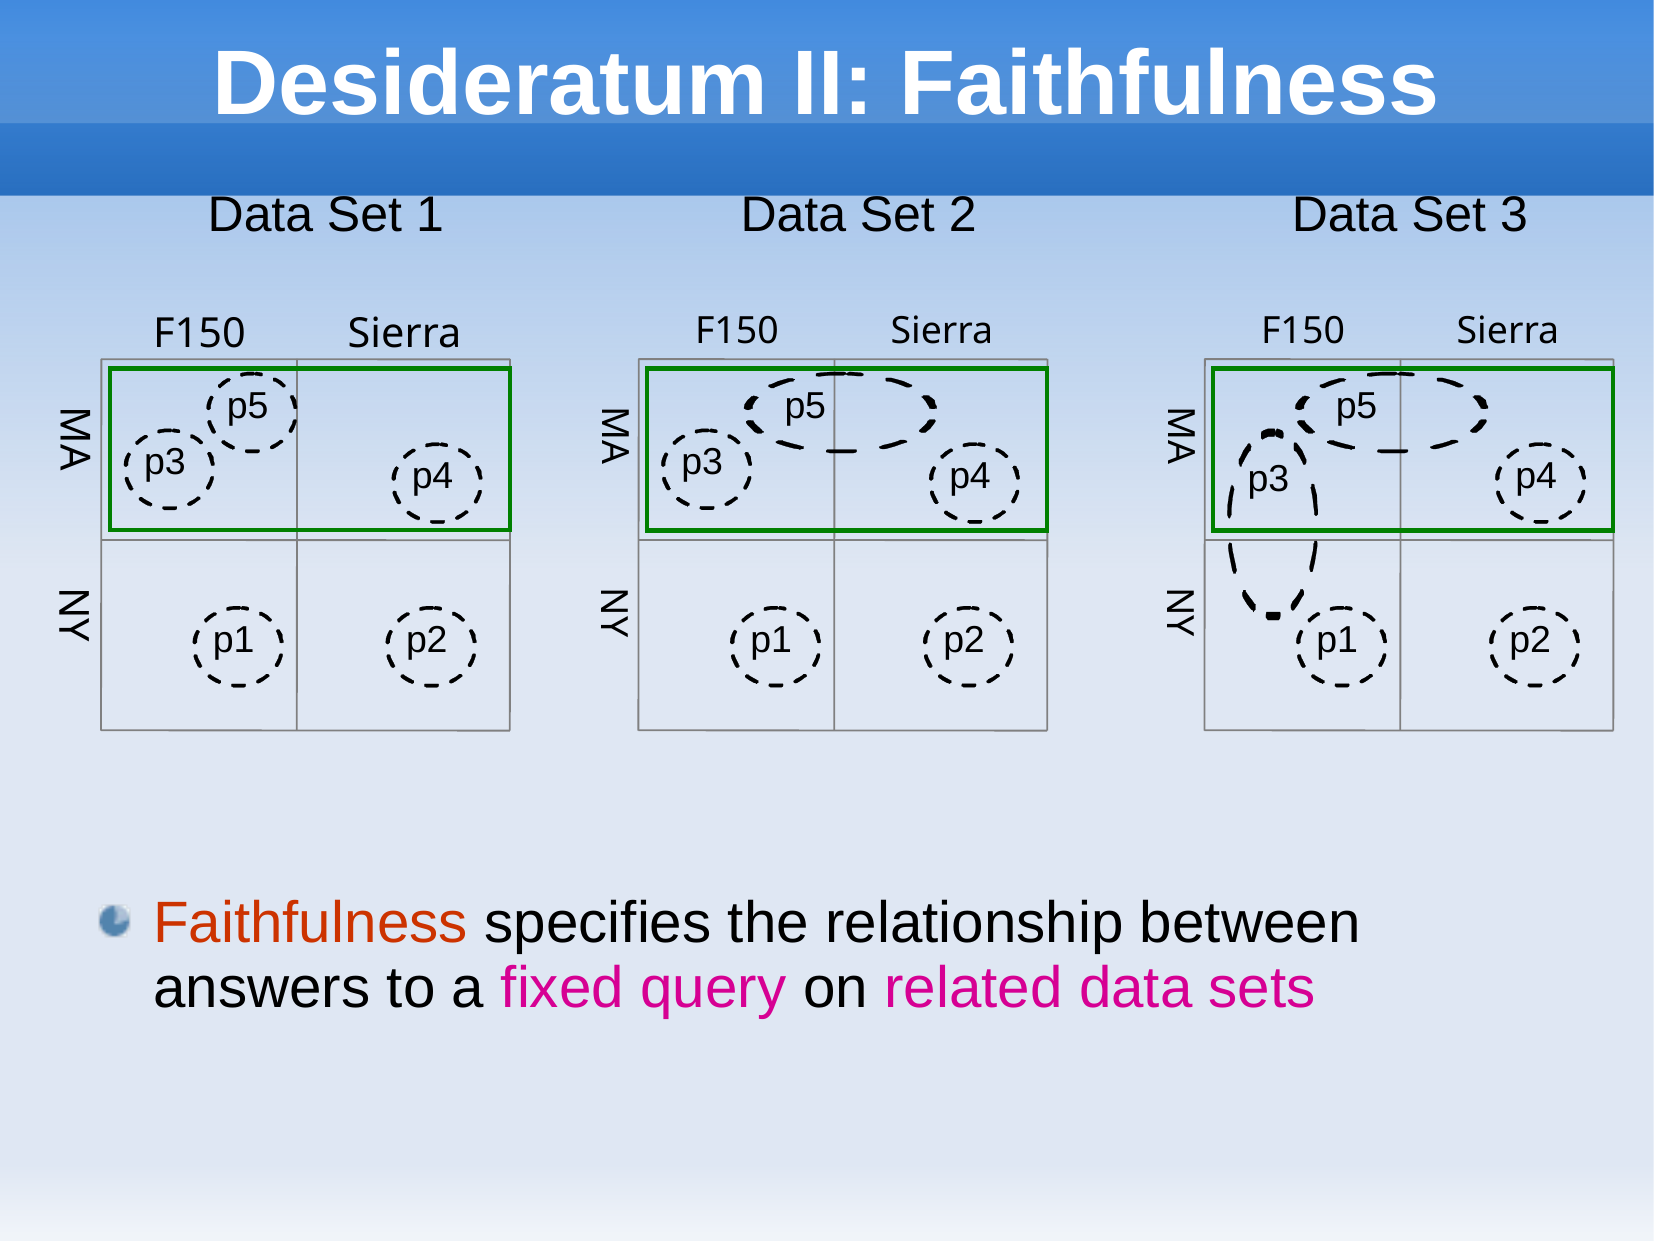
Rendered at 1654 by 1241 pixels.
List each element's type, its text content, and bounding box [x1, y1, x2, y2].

text_box [452, 612, 465, 622]
text_box [796, 612, 810, 622]
text_box [826, 449, 857, 454]
text_box [449, 674, 463, 684]
text_box [1379, 629, 1387, 643]
text_box [746, 420, 764, 434]
text_box [276, 629, 284, 643]
text_box [419, 606, 442, 611]
text_box [1293, 442, 1307, 465]
text_box [1472, 395, 1488, 409]
text_box [1529, 442, 1552, 447]
text_box [967, 520, 983, 524]
text_box p4 [411, 454, 454, 497]
text_box [930, 490, 939, 504]
text_box [672, 435, 686, 445]
text_box [1362, 612, 1376, 622]
text_box F150 [1261, 303, 1346, 355]
text_box [1555, 612, 1569, 622]
text_box [1295, 395, 1310, 410]
text_box [699, 506, 715, 510]
text_box [934, 612, 948, 623]
text_box [676, 497, 690, 507]
text_box [231, 683, 246, 688]
text_box [768, 378, 795, 388]
text_box [1242, 590, 1256, 613]
text_box [695, 428, 718, 434]
list Faithfulness specifies the relationship between answers to a fixed query on related data sets [82, 881, 1571, 1110]
text_box [123, 452, 131, 467]
text_box [458, 448, 471, 458]
text_box p5 [784, 384, 827, 427]
text_box [1500, 612, 1514, 623]
text_box [1265, 612, 1281, 621]
text_box [1377, 449, 1408, 454]
text_box [273, 377, 286, 388]
text_box [206, 395, 214, 410]
text_box [1577, 490, 1586, 504]
text_box NY [47, 587, 104, 643]
text_box [226, 606, 249, 611]
text_box [1297, 420, 1315, 434]
text_box [193, 654, 203, 668]
text_box [1238, 443, 1252, 467]
text_box [1561, 448, 1575, 458]
text_box [944, 510, 958, 521]
text_box [1437, 377, 1464, 388]
text_box p4 [949, 454, 992, 497]
text_box [929, 466, 936, 481]
text_box [1319, 378, 1347, 388]
text_box [1290, 589, 1304, 611]
text_box Sierra [347, 303, 462, 360]
text_box [425, 442, 448, 448]
text_box [962, 442, 986, 447]
text_box [206, 476, 214, 490]
text_box [207, 674, 221, 684]
text_box [455, 510, 469, 520]
text_box [1572, 629, 1580, 643]
text_box [1327, 440, 1355, 450]
text_box [162, 506, 177, 510]
text_box [1011, 490, 1019, 504]
text_box [275, 653, 283, 667]
text_box [1496, 490, 1505, 504]
text_box [1311, 674, 1325, 684]
text_box [475, 466, 483, 480]
text_box [1552, 674, 1566, 684]
text_box [207, 452, 215, 466]
text_box p2 [943, 618, 985, 661]
text_box [743, 476, 752, 490]
text_box [288, 419, 297, 433]
text_box p2 [1509, 618, 1552, 661]
text_box [661, 452, 669, 467]
text_box [468, 653, 476, 667]
text_box [397, 612, 410, 623]
text_box [1523, 606, 1546, 611]
text_box [1510, 510, 1524, 521]
text_box [1489, 629, 1497, 645]
text_box [724, 496, 738, 506]
text_box [1470, 419, 1487, 433]
text_box MA [1157, 406, 1209, 465]
text_box [923, 629, 930, 645]
text_box [190, 434, 203, 445]
text_box p4 [1515, 454, 1558, 497]
text_box [187, 496, 201, 506]
text_box [662, 477, 671, 491]
text_box [259, 612, 272, 622]
text_box [135, 435, 148, 445]
text_box [921, 395, 937, 409]
text_box [816, 371, 864, 377]
text_box [406, 511, 420, 521]
text_box [879, 440, 907, 449]
text_box [270, 440, 284, 449]
text_box [1261, 428, 1284, 440]
text_box Data Set 1 [192, 179, 459, 251]
text_box p1 [213, 618, 255, 661]
text_box [1378, 653, 1387, 667]
text_box [256, 674, 270, 684]
text_box [885, 377, 912, 388]
text_box [240, 371, 263, 377]
text_box [813, 629, 821, 643]
text_box [1330, 606, 1353, 611]
text_box [763, 606, 787, 611]
text_box [1006, 629, 1014, 643]
text_box [727, 434, 741, 445]
text_box [924, 654, 933, 668]
text_box Sierra [1456, 303, 1560, 355]
text_box [1228, 542, 1237, 574]
text_box [1558, 510, 1572, 520]
picture [0, 0, 1654, 1241]
text_box [1504, 674, 1518, 684]
text_box [400, 674, 414, 684]
text_box [745, 674, 759, 684]
text_box [469, 629, 477, 643]
text_box [391, 466, 399, 481]
text_box [1490, 654, 1499, 668]
text_box [207, 420, 216, 434]
text_box [218, 378, 231, 388]
text_box [775, 440, 804, 450]
text_box [961, 683, 977, 688]
text_box [221, 440, 235, 450]
text_box [989, 612, 1002, 622]
text_box Data Set 3 [1277, 179, 1544, 251]
text_box p1 [750, 618, 793, 661]
text_box [1012, 465, 1020, 480]
text_box F150 [694, 303, 780, 355]
text_box [204, 612, 217, 623]
text_box [1334, 683, 1350, 688]
text_box F150 [153, 303, 246, 360]
text_box [289, 395, 298, 409]
text_box [1309, 541, 1318, 572]
text_box [424, 683, 439, 688]
text_box [992, 510, 1006, 520]
text_box [938, 674, 952, 684]
text_box [919, 419, 936, 433]
text_box [768, 683, 784, 688]
text_box p3 [681, 440, 724, 483]
text_box [1005, 653, 1013, 667]
text_box Data Set 2 [725, 179, 992, 251]
text_box [986, 674, 1000, 684]
text_box [430, 520, 445, 524]
text_box [1578, 465, 1586, 480]
text_box [386, 654, 396, 668]
text_box [793, 674, 807, 684]
text_box [157, 428, 180, 434]
text_box p3 [1247, 457, 1290, 500]
text_box [1367, 371, 1415, 377]
text_box [1533, 520, 1549, 524]
text_box NY [1155, 587, 1208, 638]
text_box [744, 395, 759, 410]
text_box [1571, 653, 1580, 667]
text_box [1359, 674, 1373, 684]
text_box [744, 452, 752, 466]
text_box [1297, 654, 1306, 668]
text_box [940, 448, 954, 459]
text_box [138, 497, 152, 507]
text_box [392, 490, 401, 504]
text_box [385, 630, 393, 645]
text_box [1430, 440, 1459, 449]
text_box [245, 449, 260, 454]
text_box [730, 629, 738, 645]
text_box MA [48, 406, 105, 471]
text_box [1307, 612, 1321, 623]
text_box [731, 654, 740, 668]
text_box p5 [226, 384, 269, 427]
text_box MA [591, 406, 643, 465]
text_box p5 [1335, 384, 1378, 427]
text_box [1310, 484, 1318, 516]
text_box [403, 448, 416, 459]
text_box [1227, 484, 1235, 519]
title Desideratum II: Faithfulness [55, 0, 1599, 166]
text_box [474, 490, 482, 504]
text_box [1296, 629, 1304, 645]
text_box [956, 606, 980, 611]
text_box [192, 630, 200, 645]
text_box [124, 477, 134, 491]
text_box [812, 653, 820, 667]
text_box p3 [144, 440, 186, 483]
text_box p1 [1316, 618, 1359, 661]
text_box [1495, 466, 1503, 481]
text_box p2 [405, 618, 448, 661]
text_box [1527, 683, 1543, 688]
text_box [1506, 448, 1520, 459]
text_box [995, 448, 1009, 458]
text_box NY [589, 587, 641, 638]
text_box Sierra [890, 303, 994, 355]
text_box [741, 612, 755, 623]
